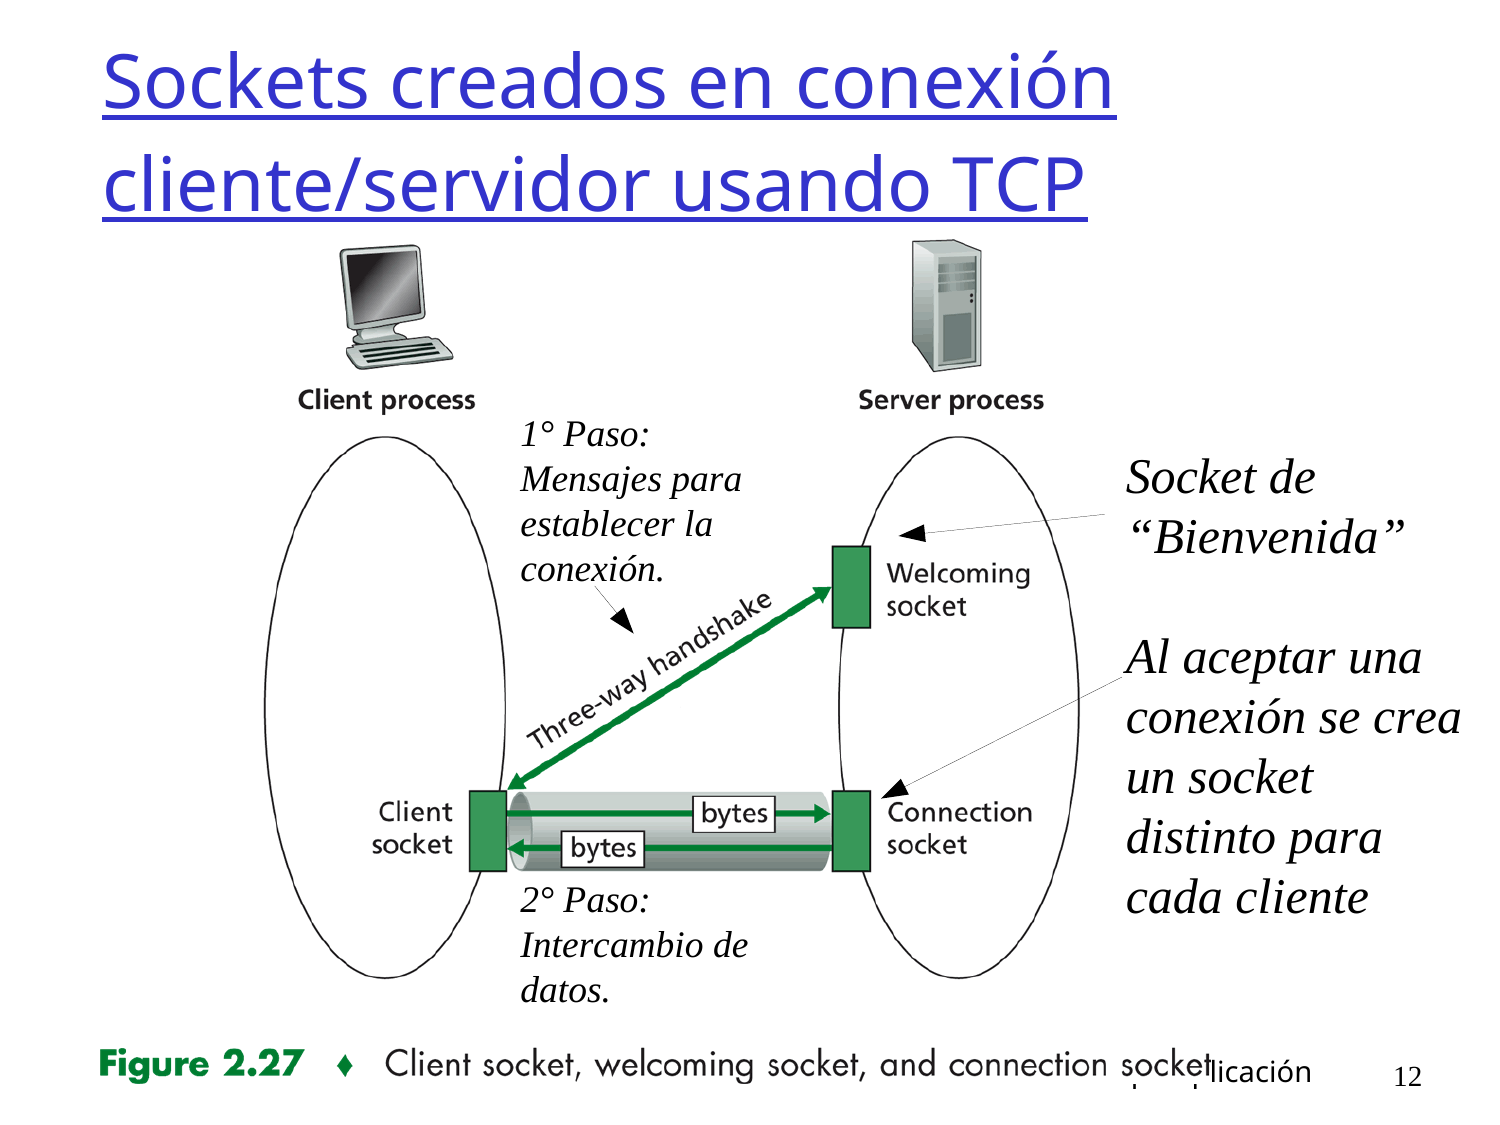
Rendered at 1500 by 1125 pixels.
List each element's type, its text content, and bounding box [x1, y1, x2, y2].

picture [100, 239, 1211, 1084]
title Sockets creados en conexión cliente/servidor usando TCP [87, 33, 1363, 229]
text_box 1° Paso: Mensajes para establecer la conexión. [505, 401, 760, 596]
text_box Socket de “Bienvenida” Al aceptar una conexión se crea un socket distinto para cada cliente [1111, 436, 1483, 932]
text_box 2° Paso: Intercambio de datos. [505, 867, 776, 1018]
